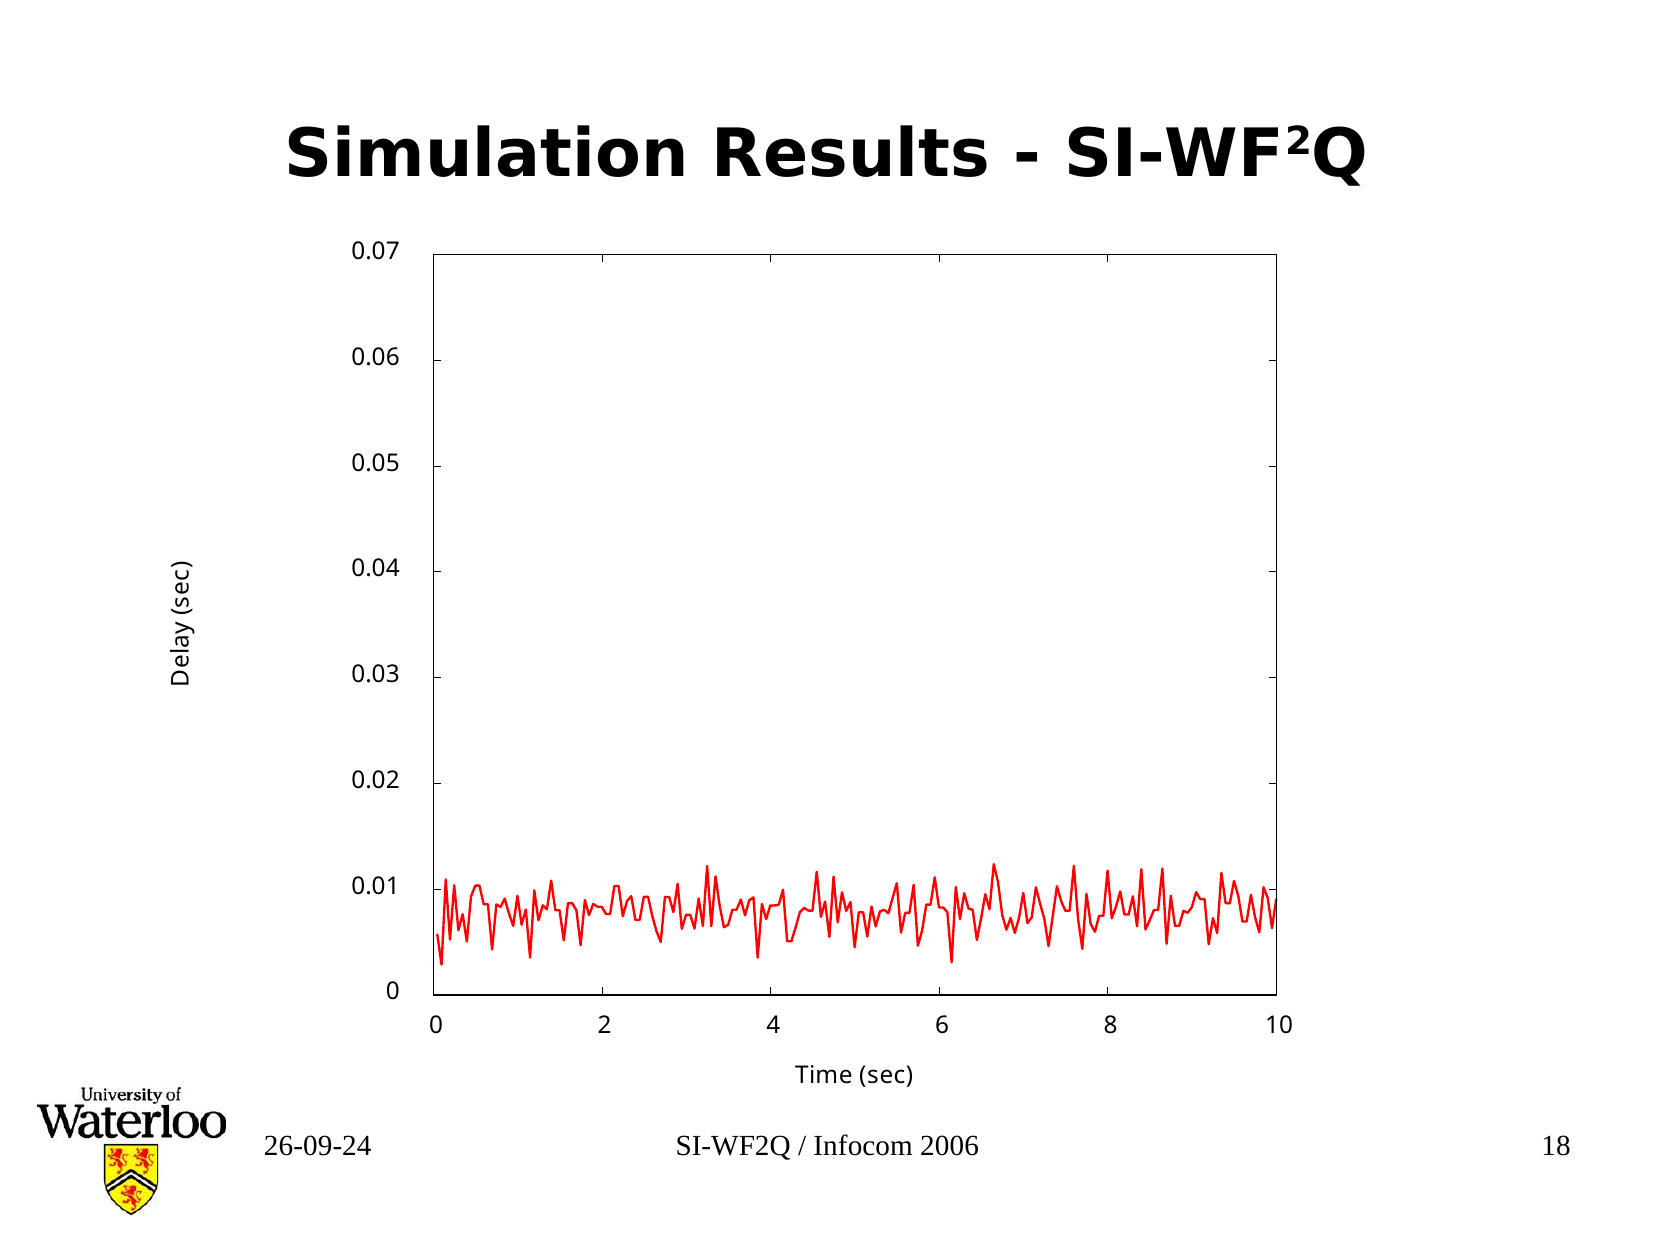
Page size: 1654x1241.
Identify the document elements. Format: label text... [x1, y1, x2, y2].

picture [37, 187, 1360, 1216]
title Simulation Results - SI-WF2Q [82, 49, 1571, 257]
